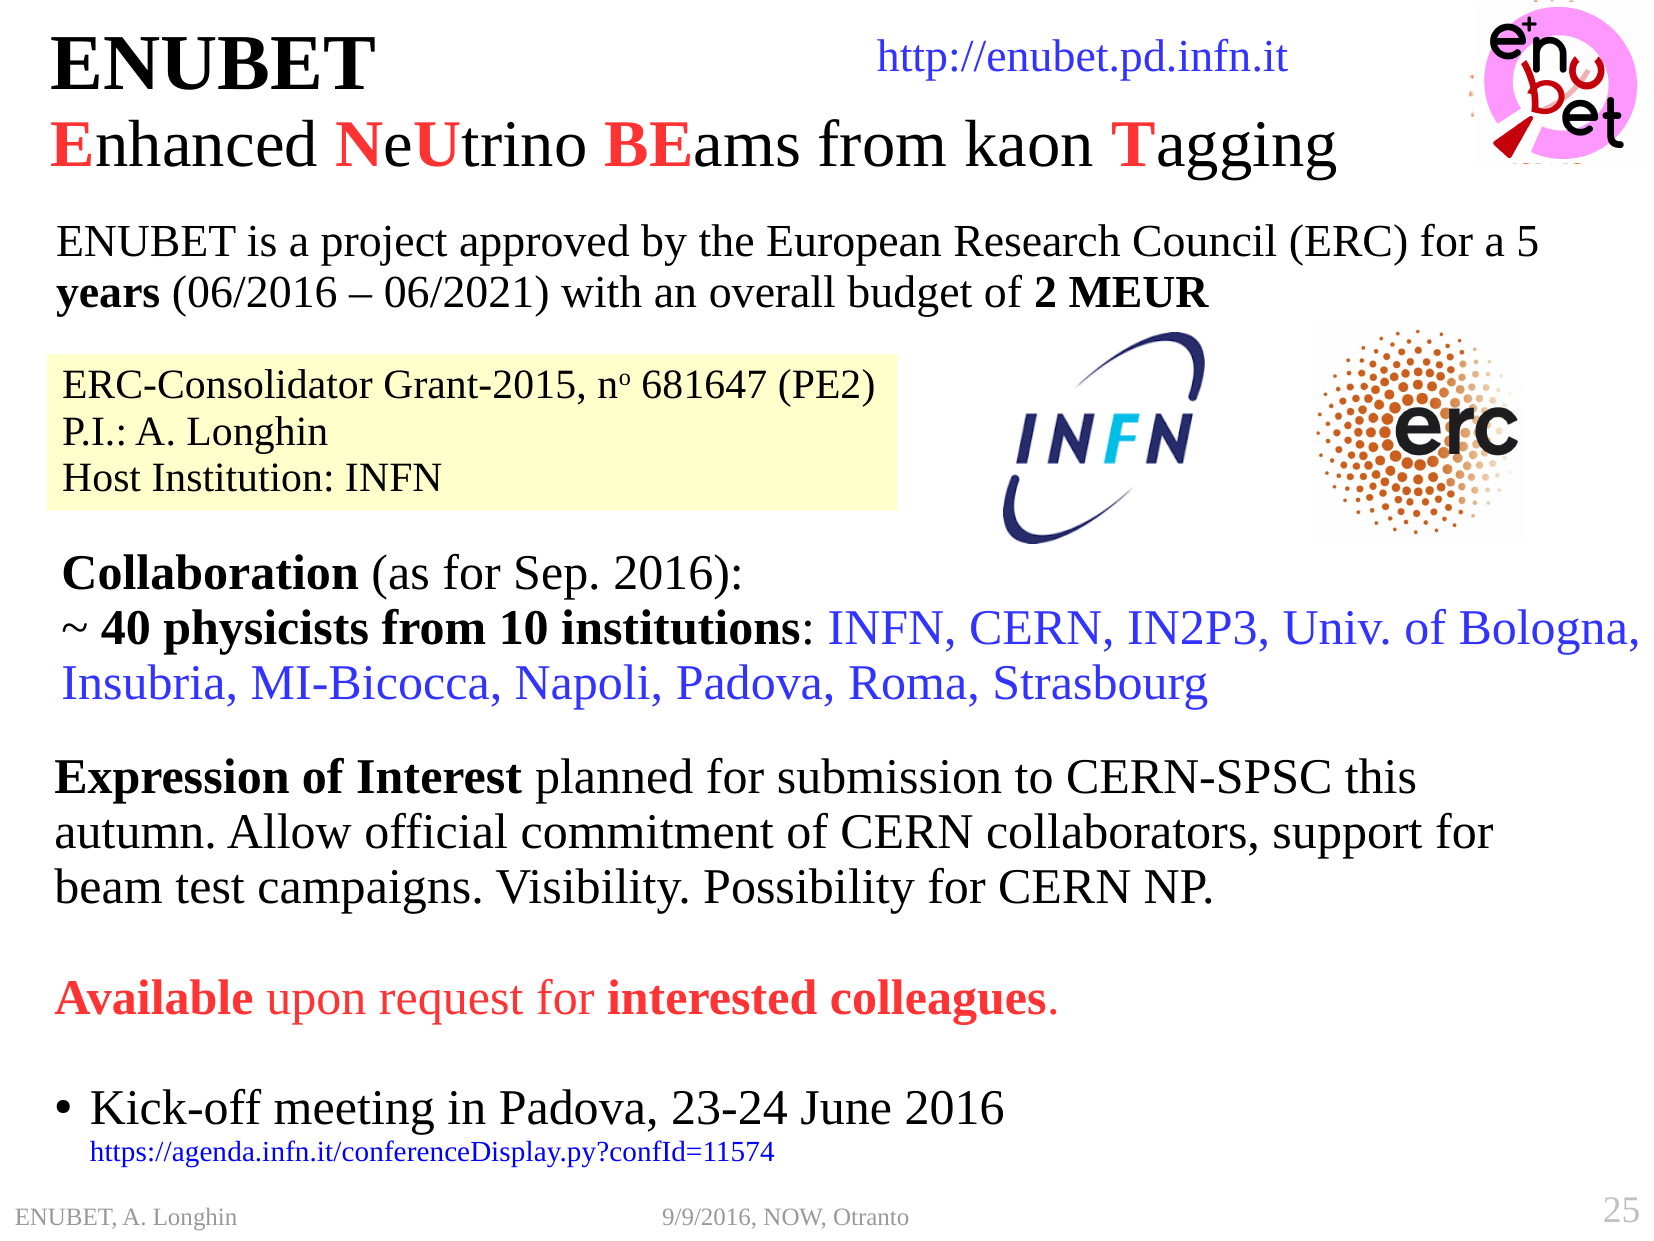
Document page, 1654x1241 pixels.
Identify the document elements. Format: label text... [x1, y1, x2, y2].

picture [1311, 325, 1524, 537]
picture [1003, 332, 1205, 537]
text_box ERC-Consolidator Grant-2015, no 681647 (PE2) P.I.: A. Longhin Host Institution: INFN [47, 354, 898, 511]
text_box ENUBET Enhanced NeUtrino BEams from kaon Tagging [36, 11, 1619, 189]
text_box http://enubet.pd.infn.it [862, 23, 1340, 90]
text_box ENUBET is a project approved by the European Research Council (ERC) for a 5 years (06/2016 – 06/2021) with an overall budget of 2 MEUR [41, 208, 1653, 326]
text_box Collaboration (as for Sep. 2016): ~ 40 physicists from 10 institutions: INFN, CERN, IN2P3, Univ. of Bologna, Insubria, MI-Bicocca, Napoli, Padova, Roma, Strasbourg [46, 537, 1653, 720]
text_box Expression of Interest planned for submission to CERN-SPSC this autumn. Allow official commitment of CERN collaborators, support for beam test campaigns. Visibility. Possibility for CERN NP. Available upon request for interested colleagues. Kick-off meeting in Padova, 23-24 June 2016 https://agenda.infn.it/conferenceDisplay.py?confId=11574 [39, 741, 1517, 1179]
picture [1463, 0, 1653, 164]
